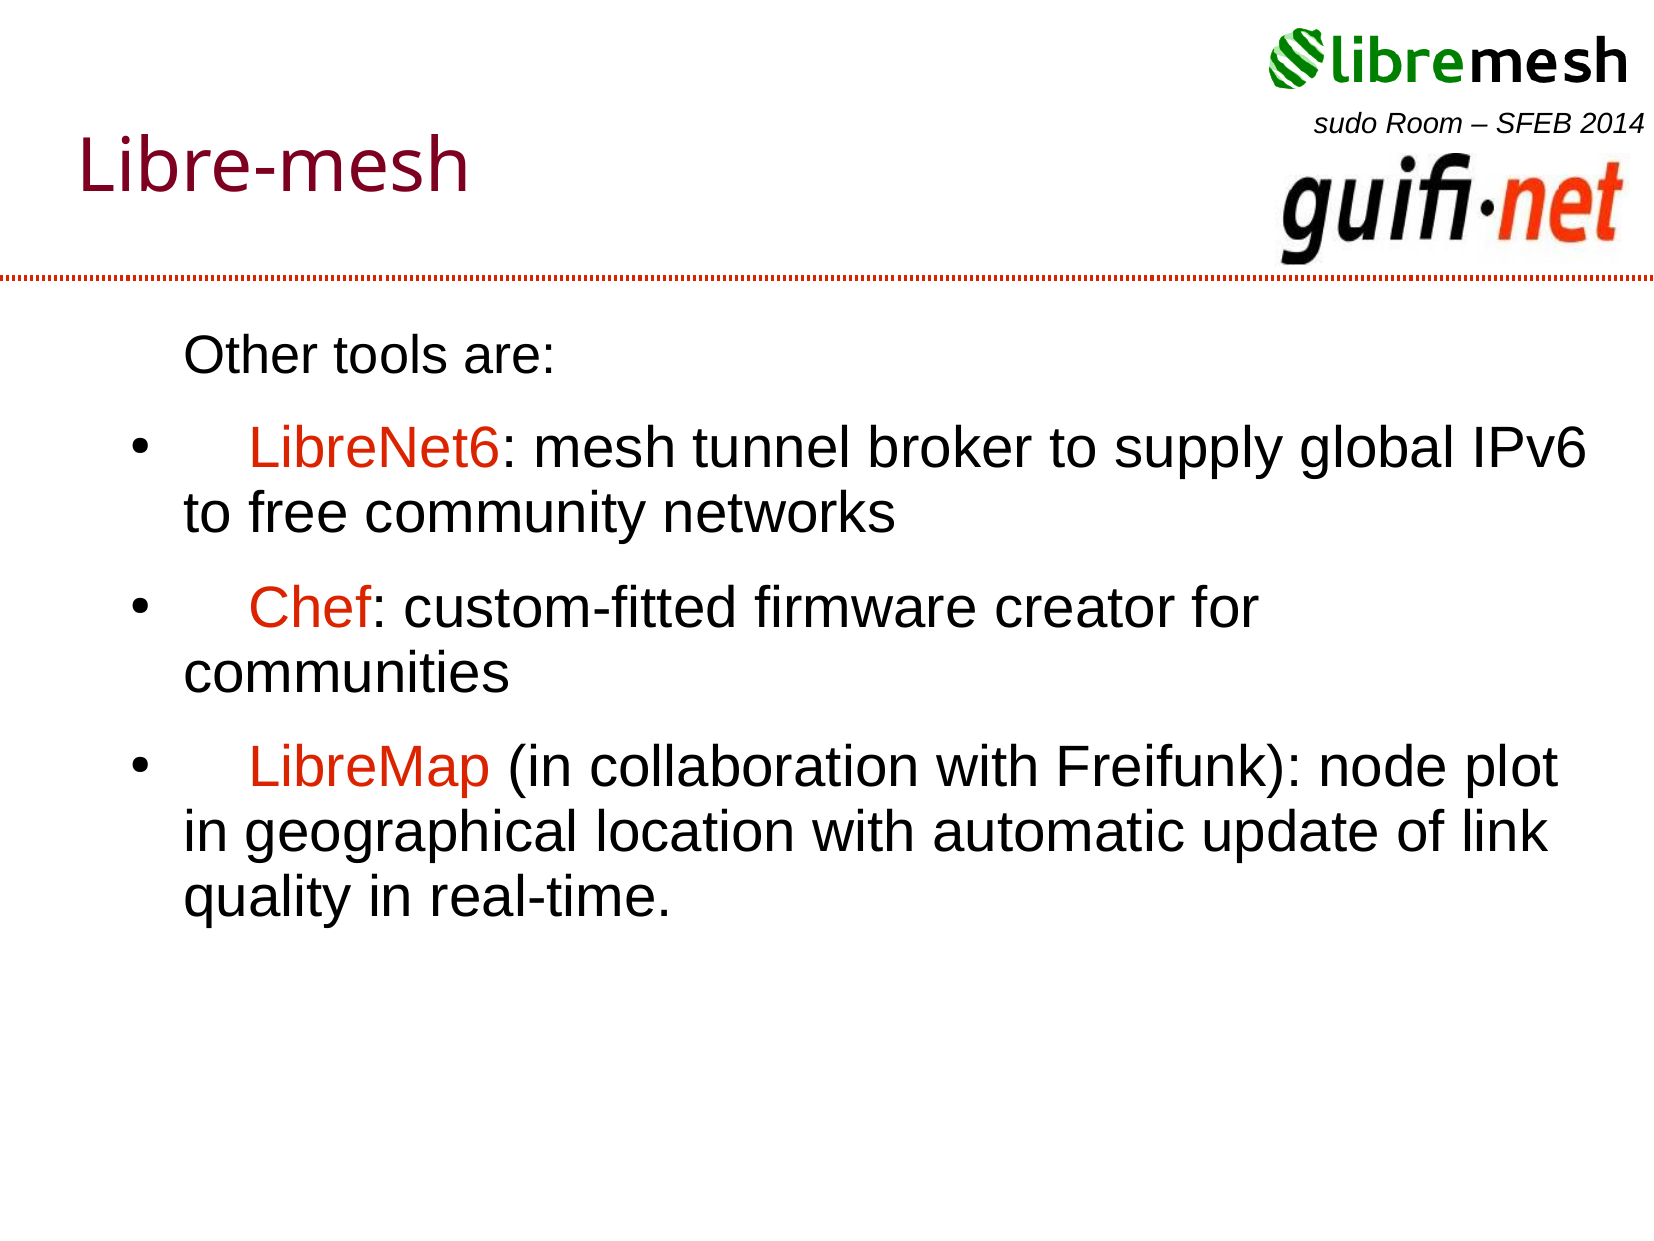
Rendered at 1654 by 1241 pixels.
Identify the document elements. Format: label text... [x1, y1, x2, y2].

list Other tools are: LibreNet6: mesh tunnel broker to supply global IPv6 to free community networks Chef: custom-fitted firmware creator for communities LibreMap (in collaboration with Freifunk): node plot in geographical location with automatic update of link quality in real-time. [112, 324, 1601, 1129]
picture [1269, 28, 1626, 89]
title Libre-mesh [76, 59, 1211, 267]
picture [1275, 153, 1630, 266]
text_box sudo Room – SFEB 2014 [1299, 100, 1654, 148]
